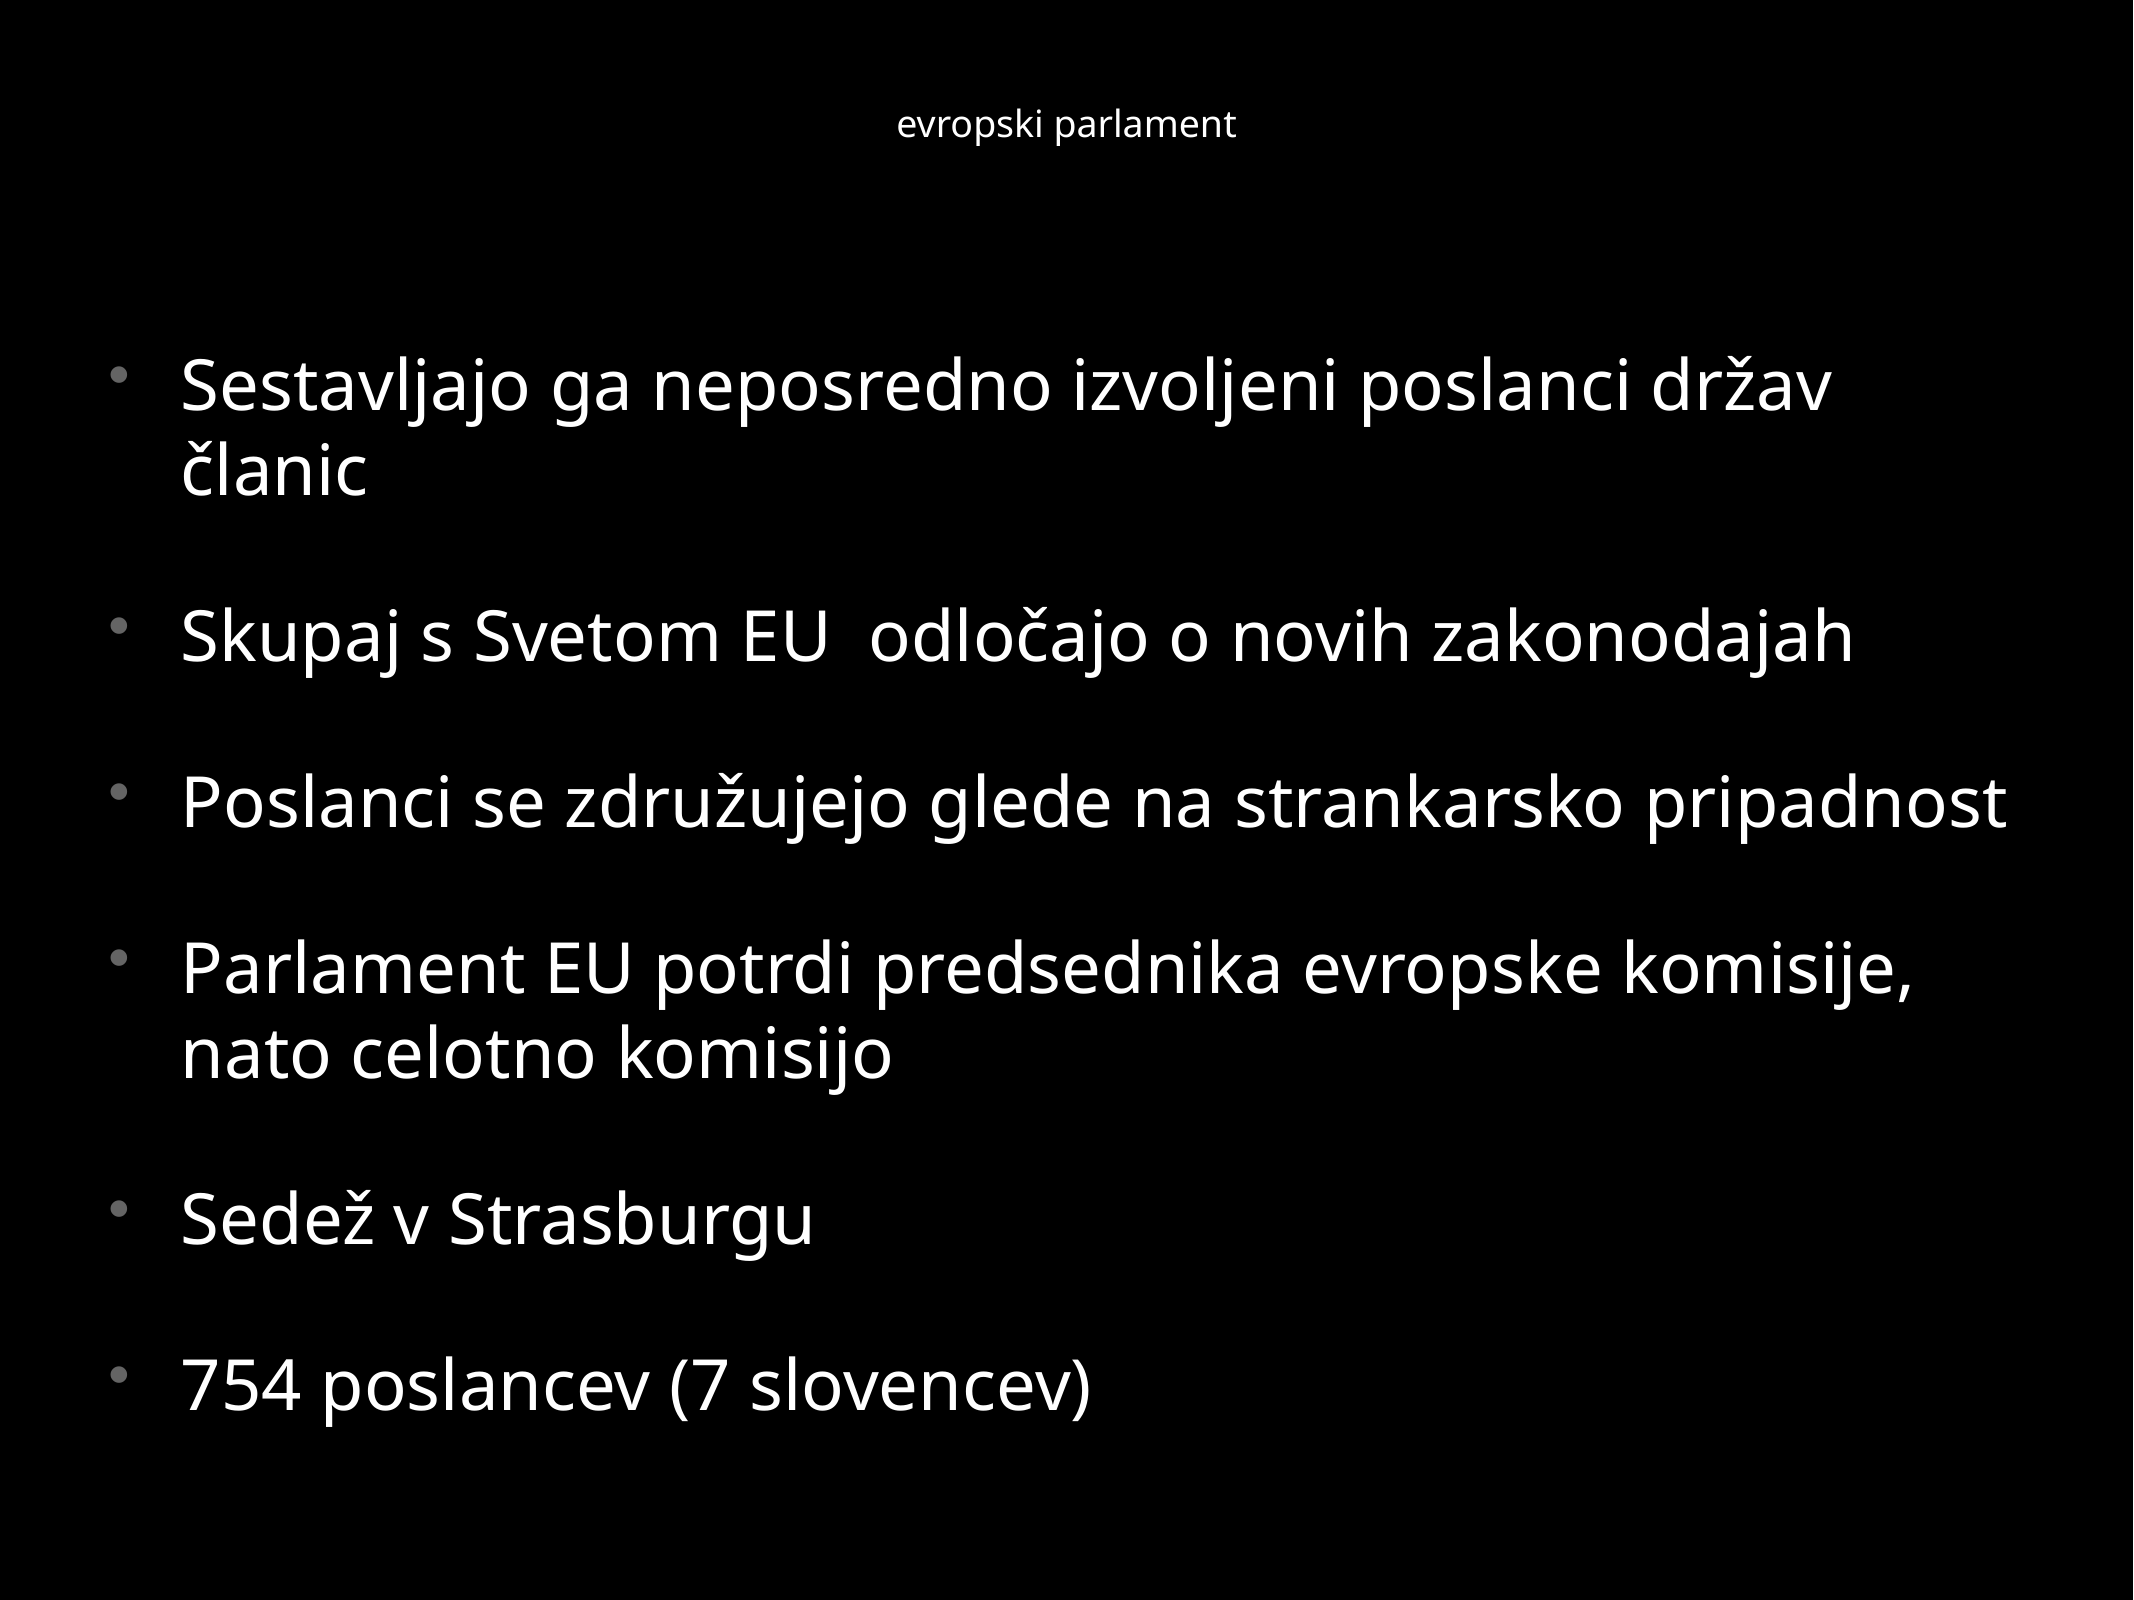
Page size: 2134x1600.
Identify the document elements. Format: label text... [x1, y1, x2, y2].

title evropski parlament [108, 99, 2025, 331]
list Sestavljajo ga neposredno izvoljeni poslanci držav članic Skupaj s Svetom EU odločajo o novih zakonodajah Poslanci se združujejo glede na strankarsko pripadnost Parlament EU potrdi predsednika evropske komisije, nato celotno komisijo Sedež v Strasburgu 754 poslancev (7 slovencev) [108, 331, 2025, 1434]
